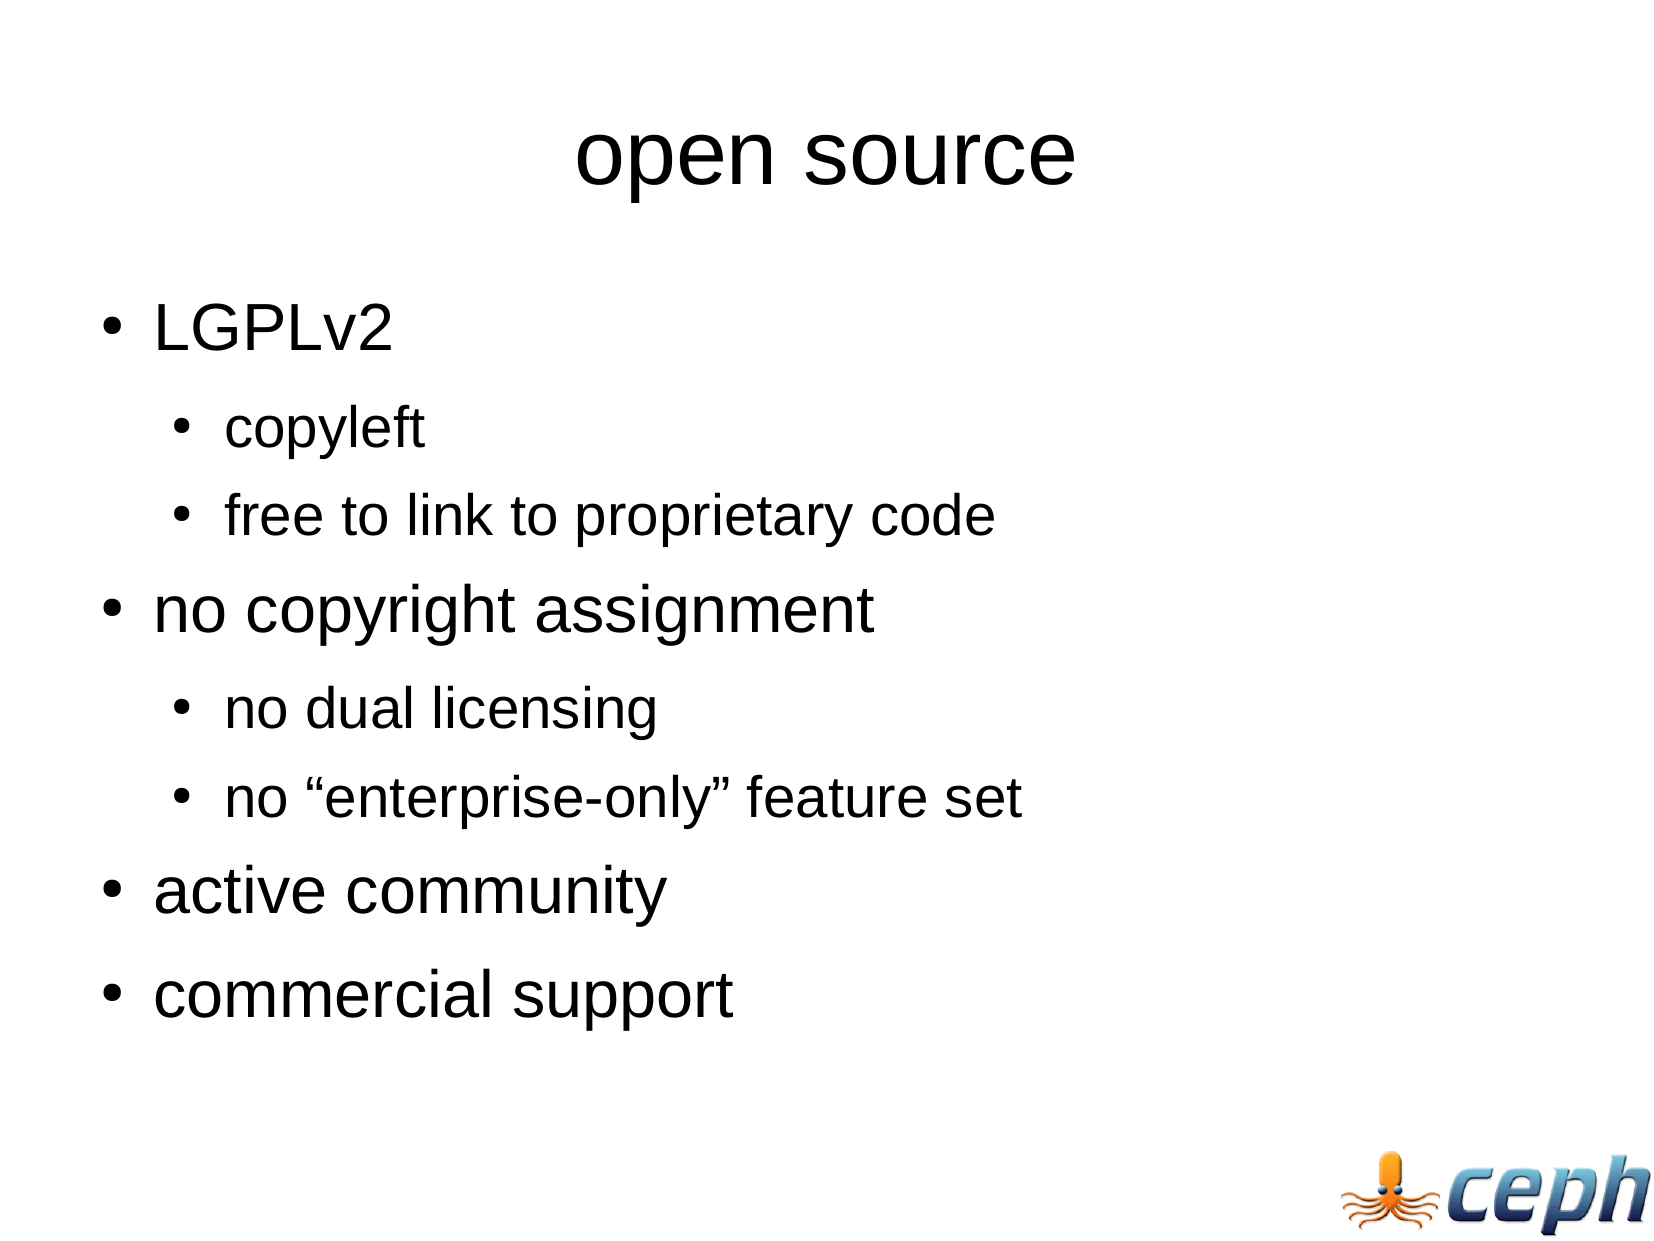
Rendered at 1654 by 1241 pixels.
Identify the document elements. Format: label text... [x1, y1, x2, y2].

picture [1335, 1151, 1651, 1239]
title open source [82, 49, 1571, 257]
list LGPLv2 copyleft free to link to proprietary code no copyright assignment no dual licensing no “enterprise-only” feature set active community commercial support [82, 290, 1571, 1109]
